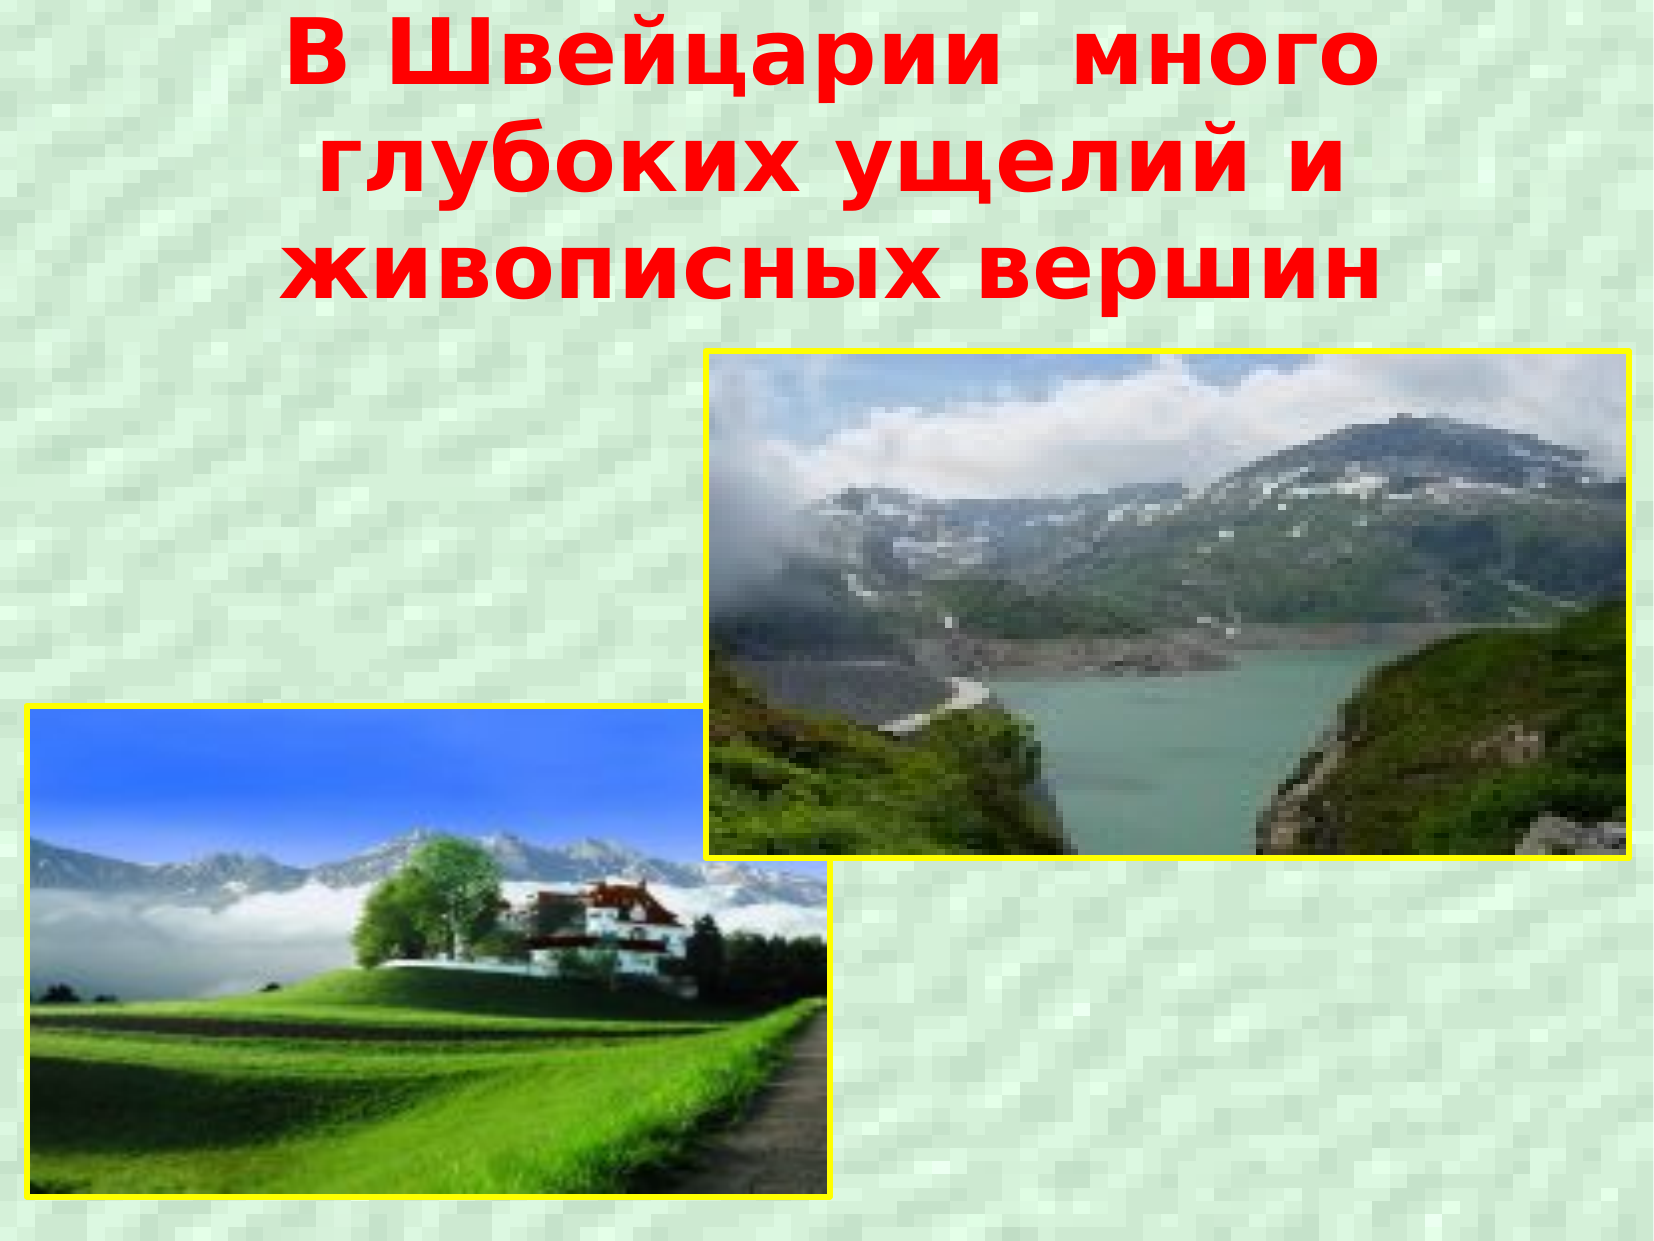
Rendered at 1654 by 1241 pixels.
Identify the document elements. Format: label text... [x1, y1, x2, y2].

title В Швейцарии много глубоких ущелий и живописных вершин [88, 0, 1577, 348]
picture [708, 354, 1627, 855]
picture [0, 0, 1654, 1241]
picture [29, 708, 827, 1194]
